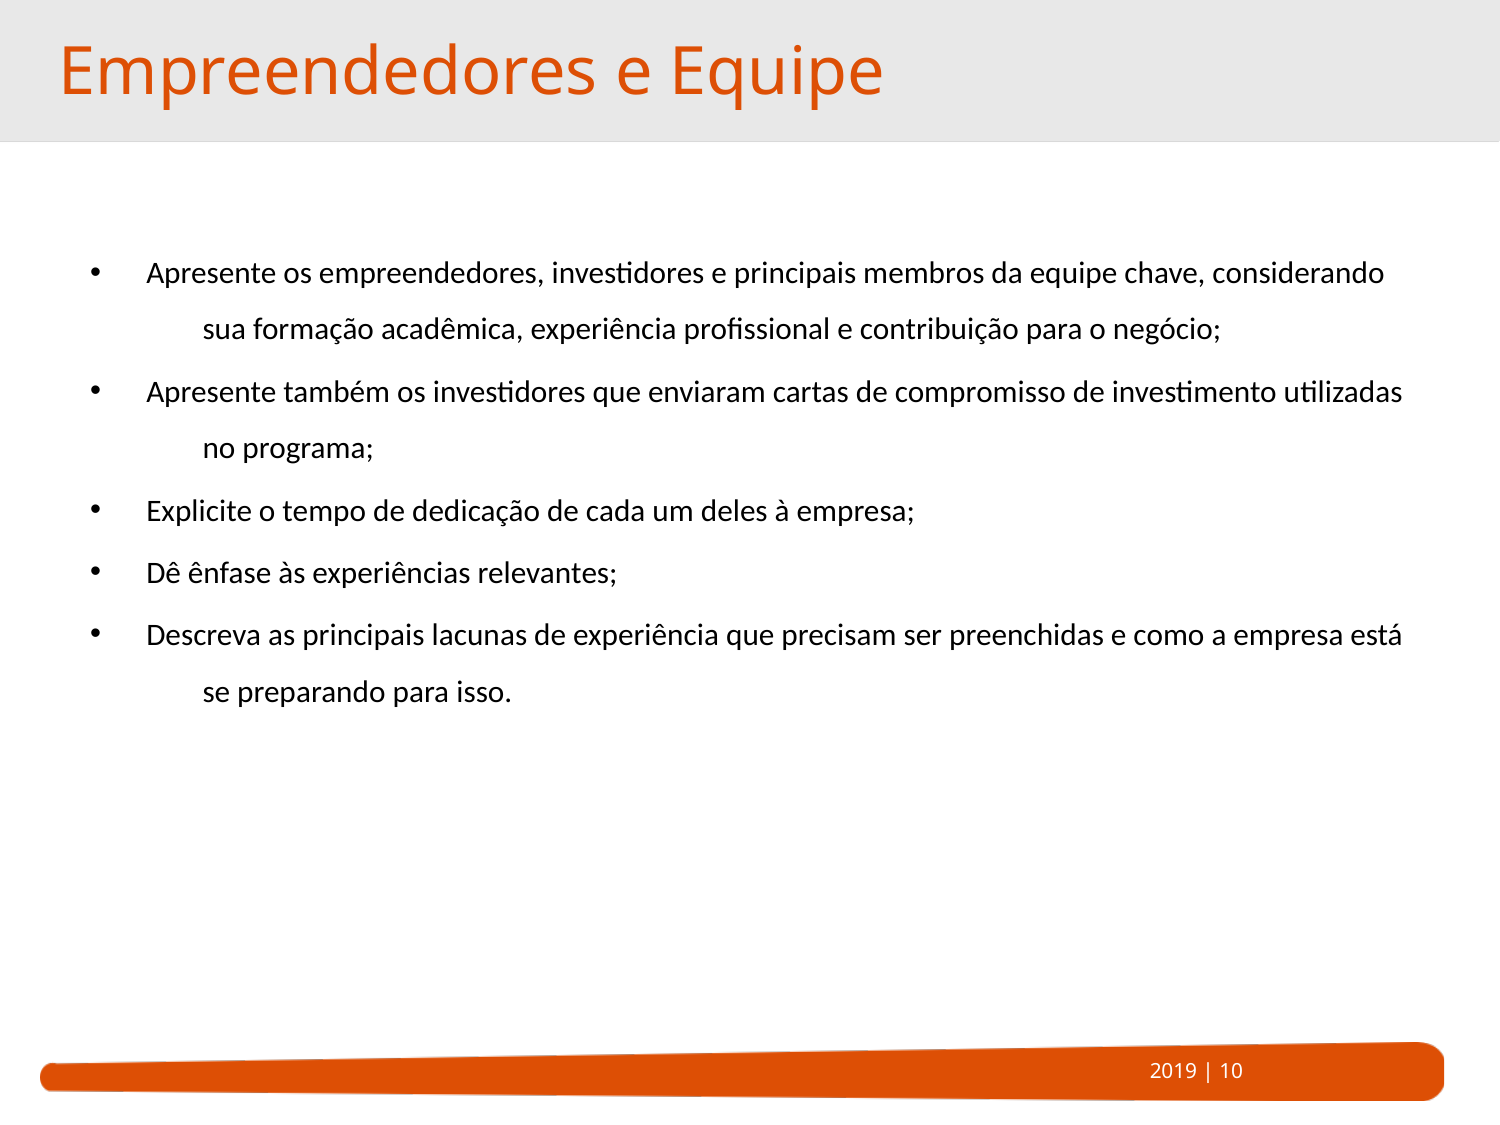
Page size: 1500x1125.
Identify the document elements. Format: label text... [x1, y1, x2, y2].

text_box Empreendedores e Equipe [58, 2, 1440, 148]
text_box Apresente os empreendedores, investidores e principais membros da equipe chave, considerando sua formação acadêmica, experiência profissional e contribuição para o negócio; Apresente também os investidores que enviaram cartas de compromisso de investimento utilizadas no programa; Explicite o tempo de dedicação de cada um deles à empresa; Dê ênfase às experiências relevantes; Descreva as principais lacunas de experiência que precisam ser preenchidas e como a empresa está se preparando para isso. [75, 226, 1426, 1059]
